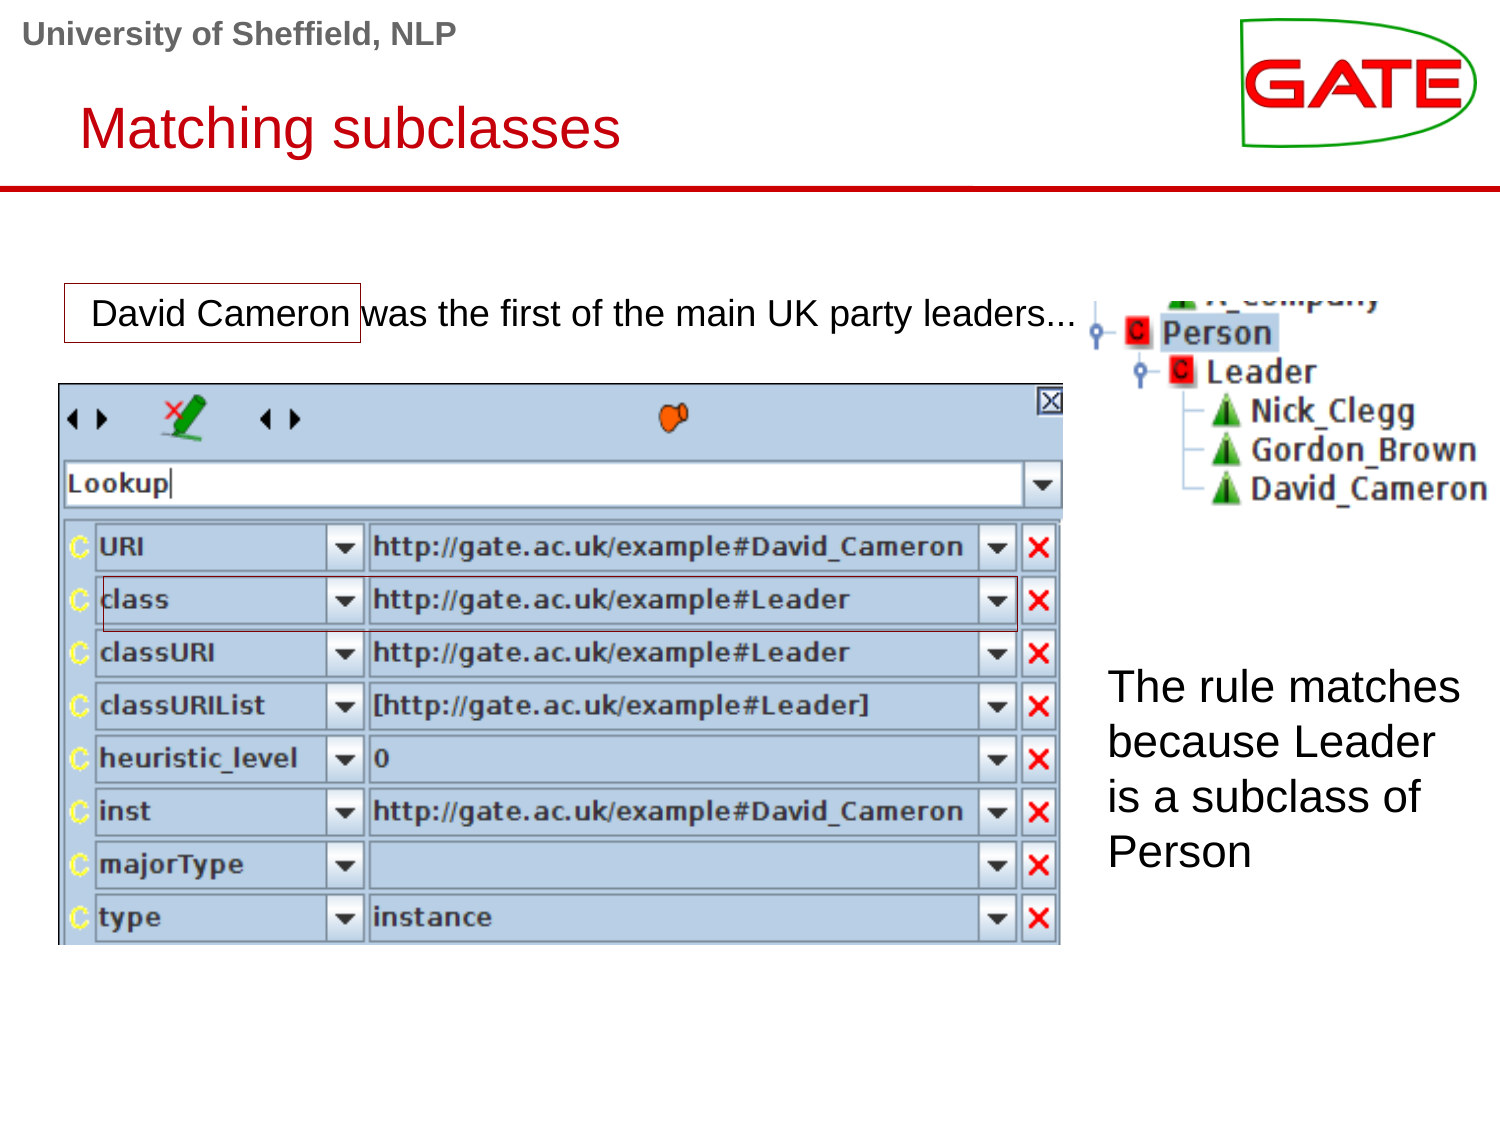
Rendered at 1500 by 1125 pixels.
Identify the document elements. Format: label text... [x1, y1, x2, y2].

picture [1086, 301, 1500, 532]
title Matching subclasses [79, 62, 1149, 197]
picture [1240, 18, 1477, 148]
text_box The rule matches because Leader is a subclass of Person [1092, 649, 1477, 916]
picture [58, 383, 1063, 945]
text_box David Cameron was the first of the main UK party leaders... [76, 281, 1093, 342]
